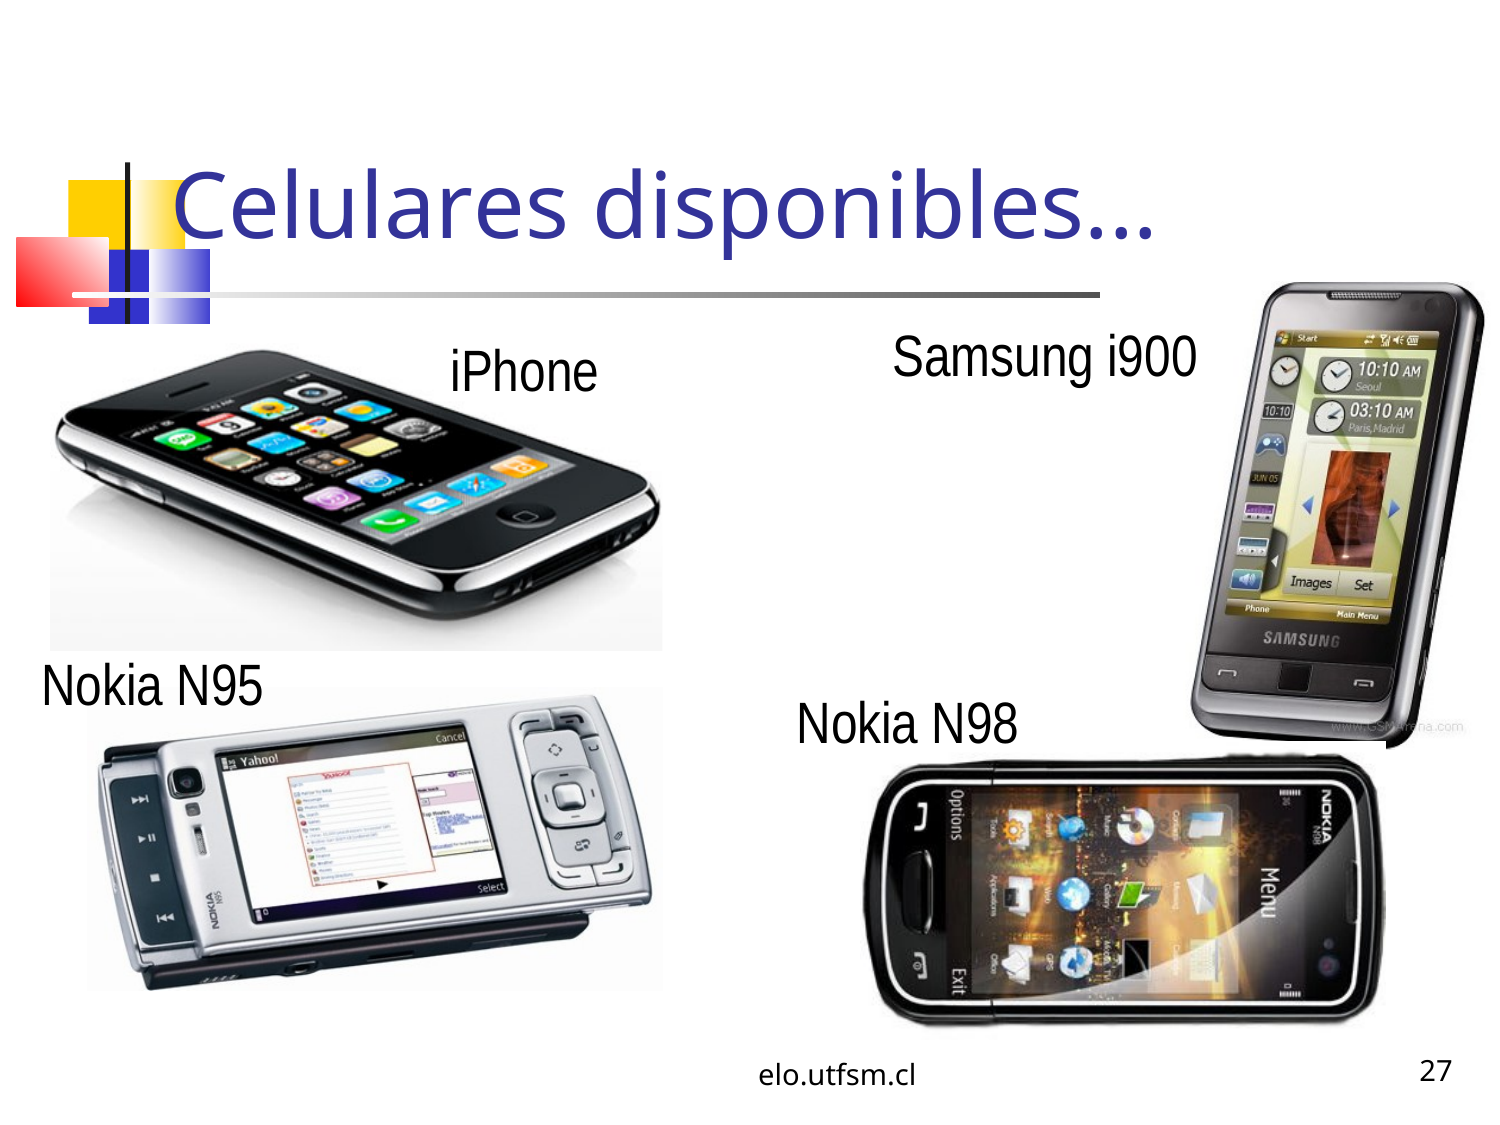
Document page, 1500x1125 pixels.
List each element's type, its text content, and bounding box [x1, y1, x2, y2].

text_box Nokia N95 [26, 639, 280, 726]
text_box Nokia N98 [781, 677, 1035, 763]
text_box <number> [1155, 1024, 1468, 1100]
text_box elo.utfsm.cl [599, 1024, 1075, 1100]
text_box Samsung i900 [877, 310, 1213, 396]
picture [50, 324, 663, 651]
text_box iPhone [436, 324, 614, 411]
picture [87, 687, 663, 991]
title Celulares disponibles... [155, 32, 1434, 273]
picture [860, 281, 1500, 1040]
